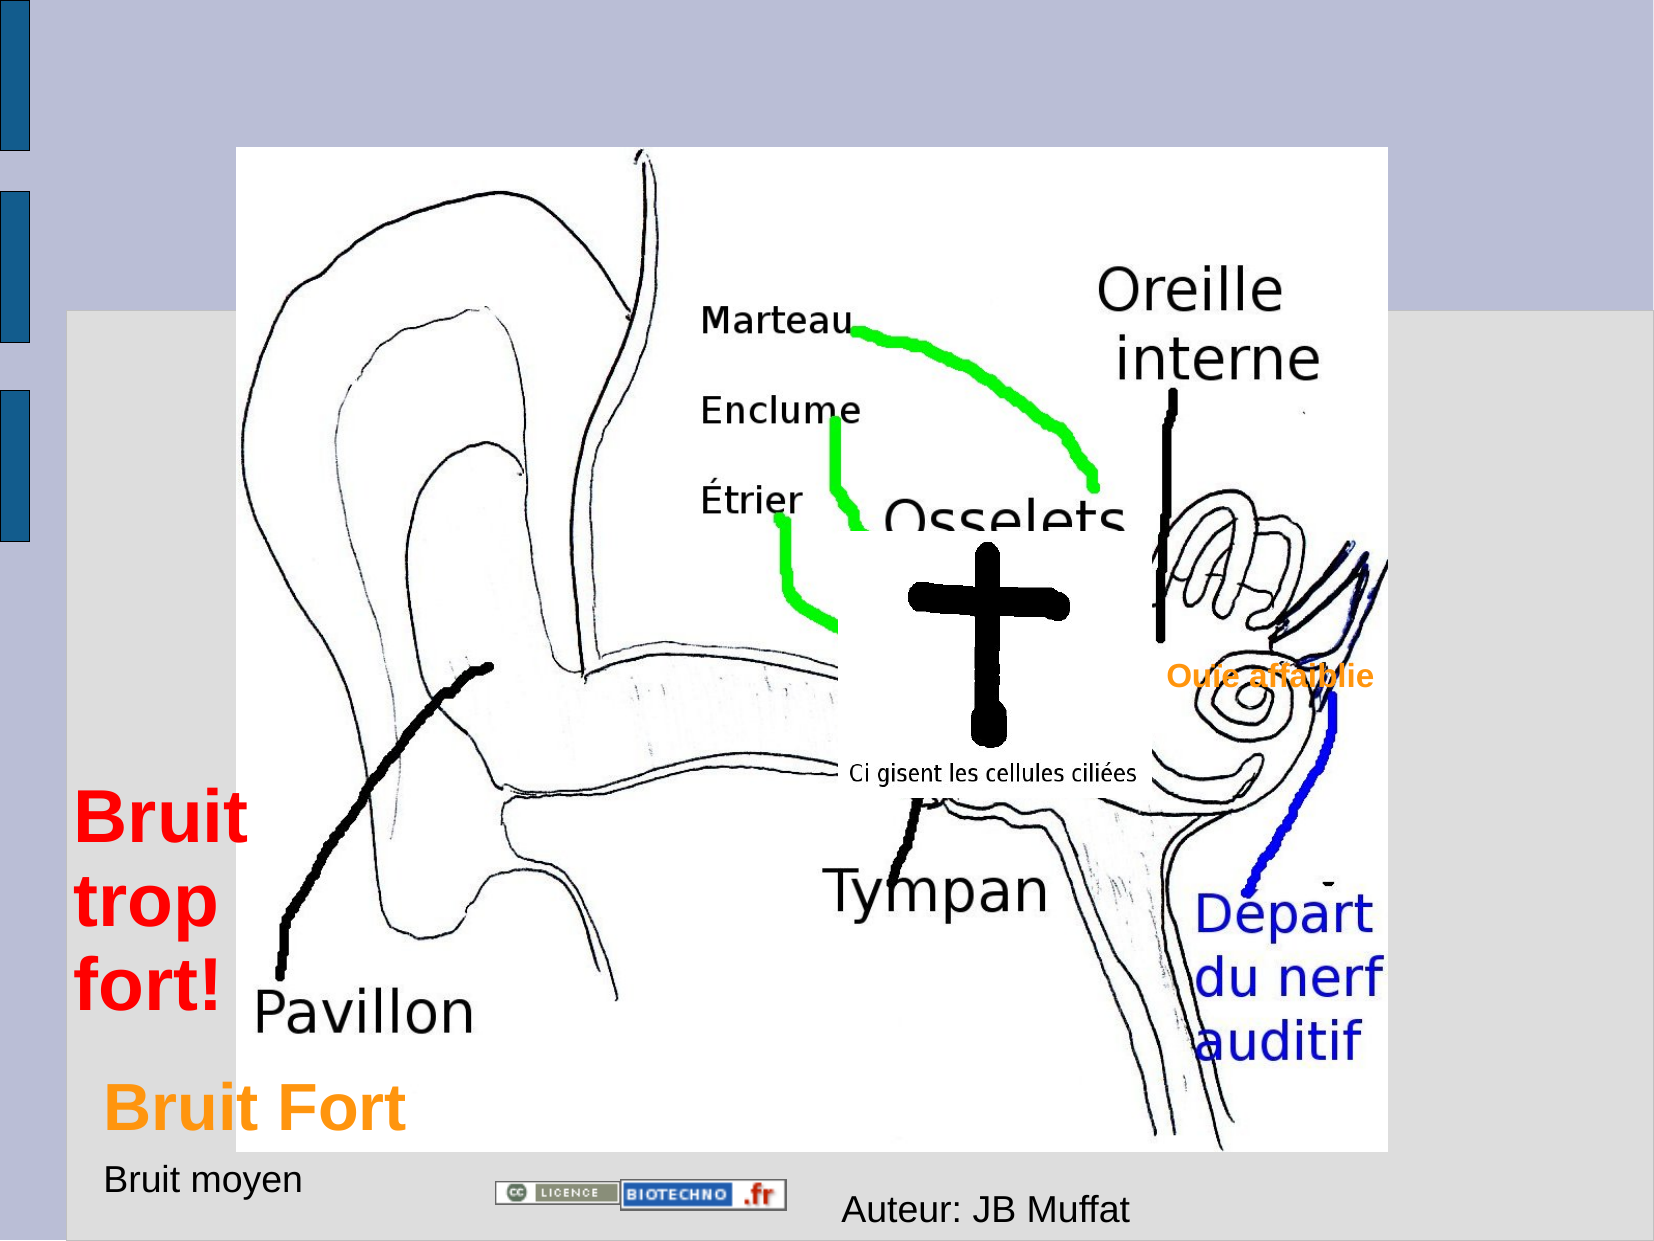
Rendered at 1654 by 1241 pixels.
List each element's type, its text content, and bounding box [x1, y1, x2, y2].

text_box Bruit Fort [88, 1062, 443, 1153]
text_box Auteur: JB Muffat [826, 1181, 1152, 1238]
text_box Bruit moyen [88, 1151, 562, 1209]
text_box Ouïe affaiblie [1152, 649, 1447, 703]
text_box Bruit trop fort! [59, 766, 296, 1034]
picture [236, 147, 1388, 1152]
picture [495, 1179, 787, 1211]
